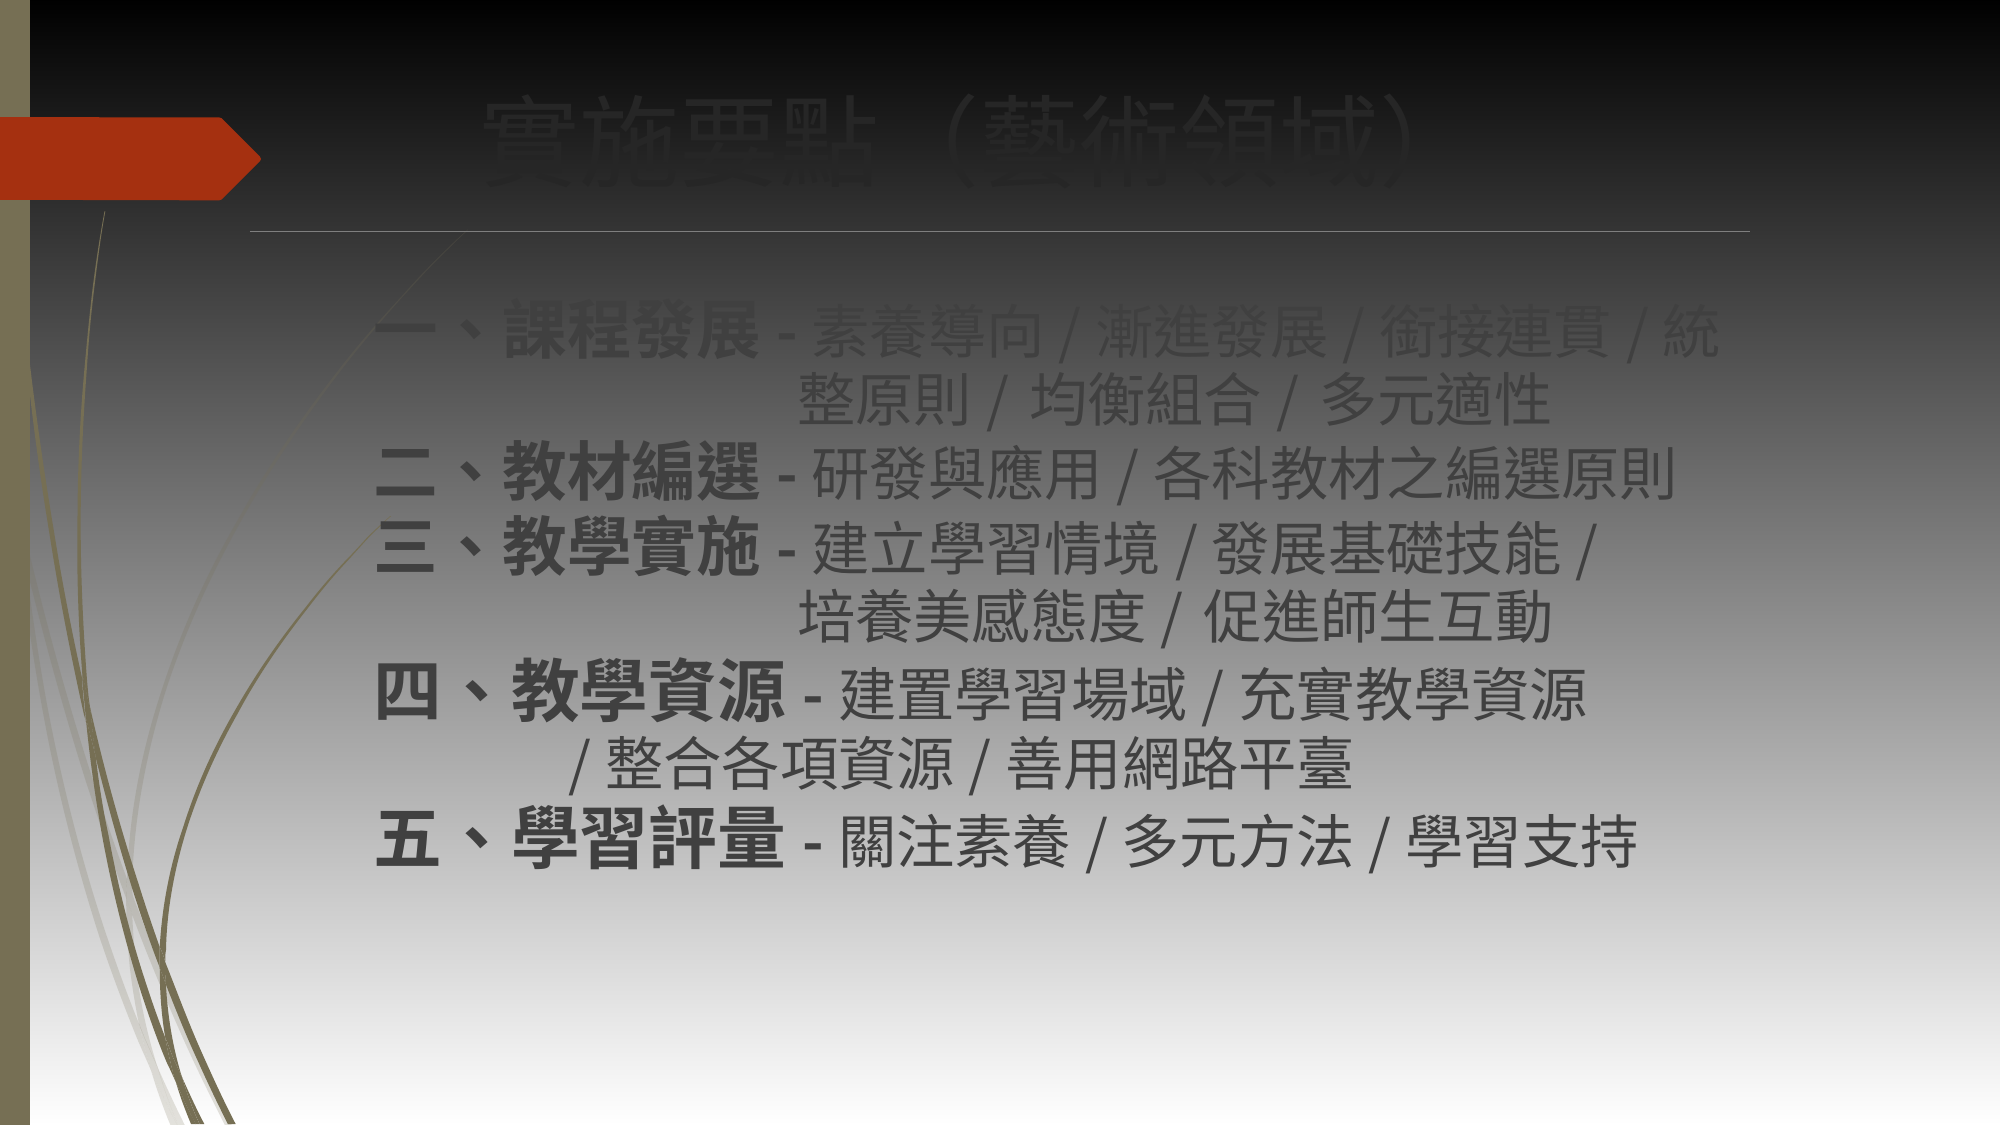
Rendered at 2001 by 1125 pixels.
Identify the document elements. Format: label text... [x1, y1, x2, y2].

list 一、課程發展-素養導向/漸進發展/銜接連貫/統 整原則/均衡組合/多元適性 二、教材編選-研發與應用/各科教材之編選原則 三、教學實施-建立學習情境/發展基礎技能/ 培養美感態度/促進師生互動 四、教學資源-建置學習場域/充實教學資源 /整合各項資源/善用網路平臺 五、學習評量-關注素養/多元方法/學習支持 [358, 205, 1765, 1013]
title 實施要點（藝術領域） [385, 73, 1574, 205]
